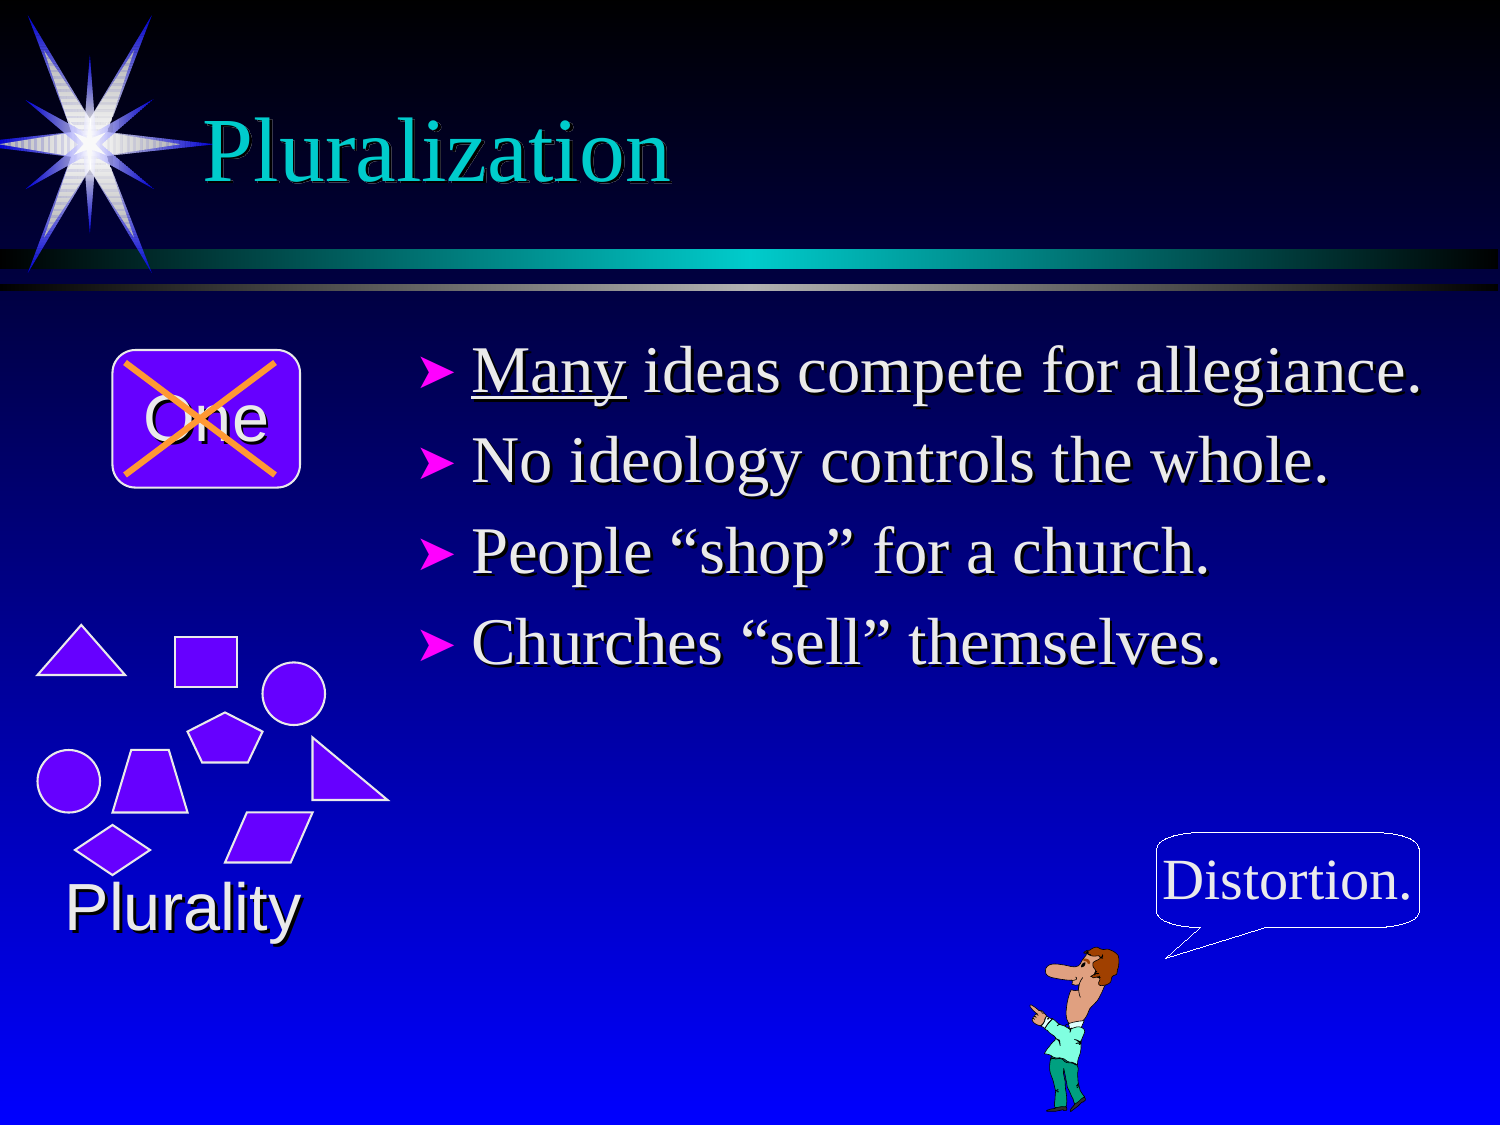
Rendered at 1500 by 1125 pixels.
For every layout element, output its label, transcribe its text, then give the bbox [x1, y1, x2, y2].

text_box [187, 712, 263, 763]
text_box [312, 737, 388, 801]
text_box Distortion. [1156, 832, 1420, 959]
text_box [225, 812, 313, 862]
text_box One [112, 350, 301, 488]
list Many ideas compete for allegiance. No ideology controls the whole. People “shop” for a church. Churches “sell” themselves. [399, 324, 1463, 1001]
title Pluralization [187, 56, 1463, 244]
text_box [75, 824, 151, 862]
text_box [112, 749, 188, 813]
text_box [174, 637, 238, 688]
text_box [262, 662, 326, 726]
text_box you [127, 233, 139, 239]
text_box [37, 750, 101, 813]
text_box you [40, 233, 52, 239]
text_box [37, 624, 126, 676]
text_box Plurality [50, 862, 338, 953]
chart [1029, 946, 1120, 1113]
